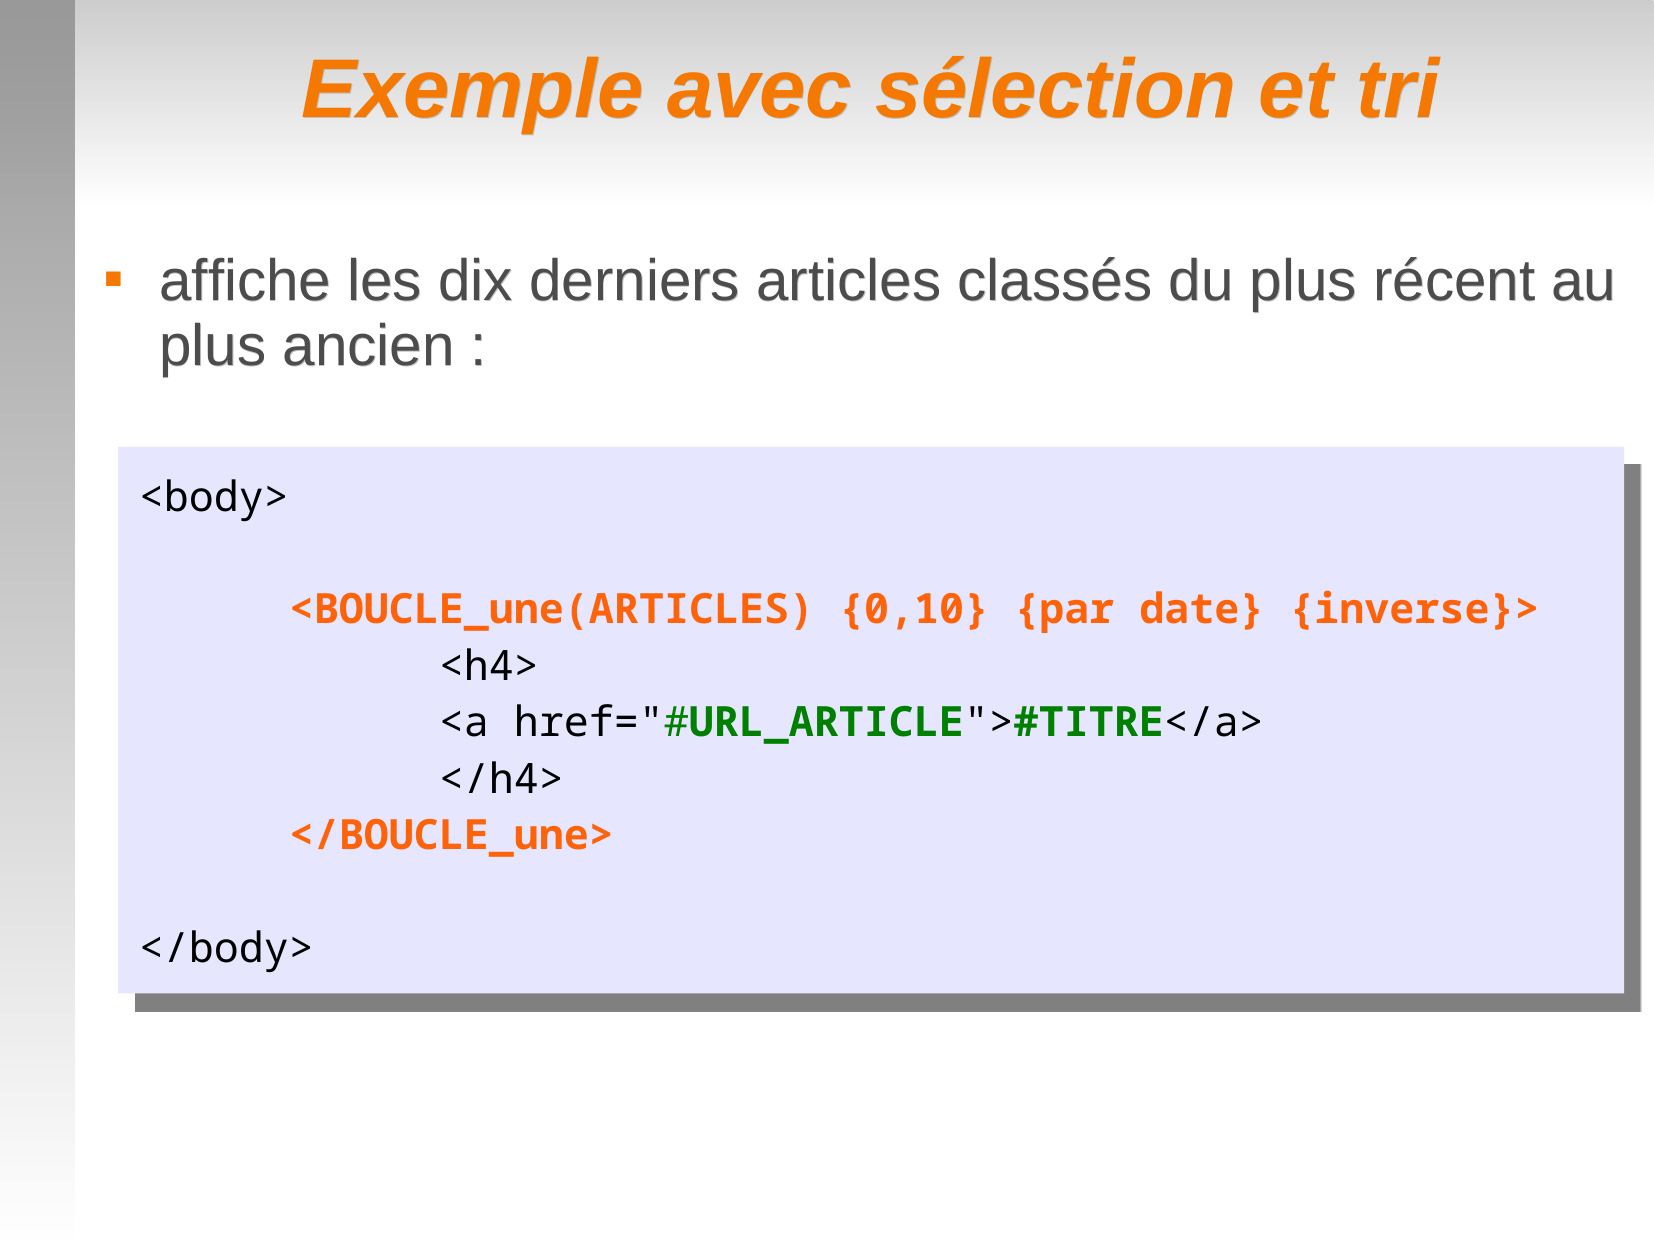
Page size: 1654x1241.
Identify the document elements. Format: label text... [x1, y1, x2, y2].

title Exemple avec sélection et tri [88, 0, 1654, 178]
list affiche les dix derniers articles classés du plus récent au plus ancien : [88, 248, 1625, 1067]
